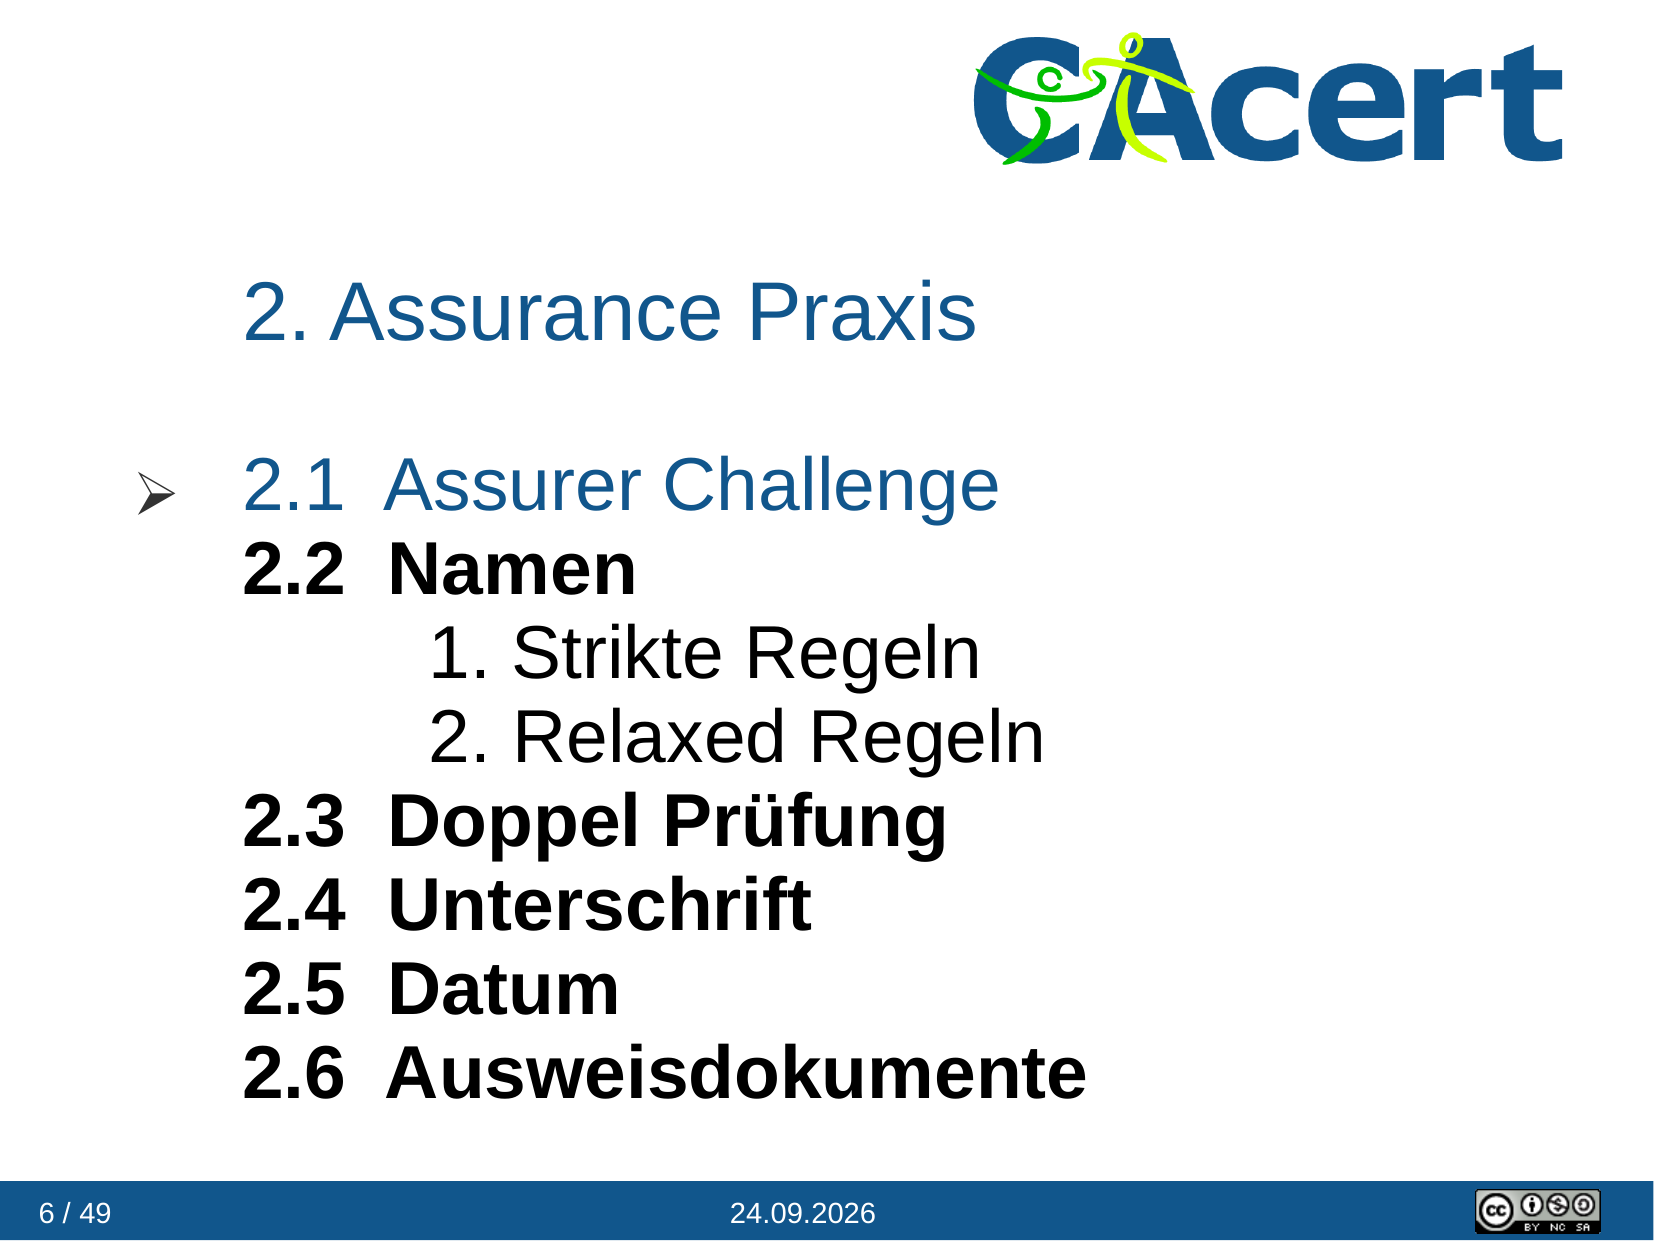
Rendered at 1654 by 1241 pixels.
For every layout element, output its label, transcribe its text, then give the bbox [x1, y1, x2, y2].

text_box [118, 265, 237, 596]
picture [1475, 1189, 1601, 1234]
subtitle 2. Assurance Praxis 2.1 Assurer Challenge 2.2 Namen 1. Strikte Regeln 2. Relaxed Regeln 2.3 Doppel Prüfung 2.4 Unterschrift 2.5 Datum 2.6 Ausweisdokumente [242, 265, 1565, 1115]
picture [972, 30, 1564, 166]
